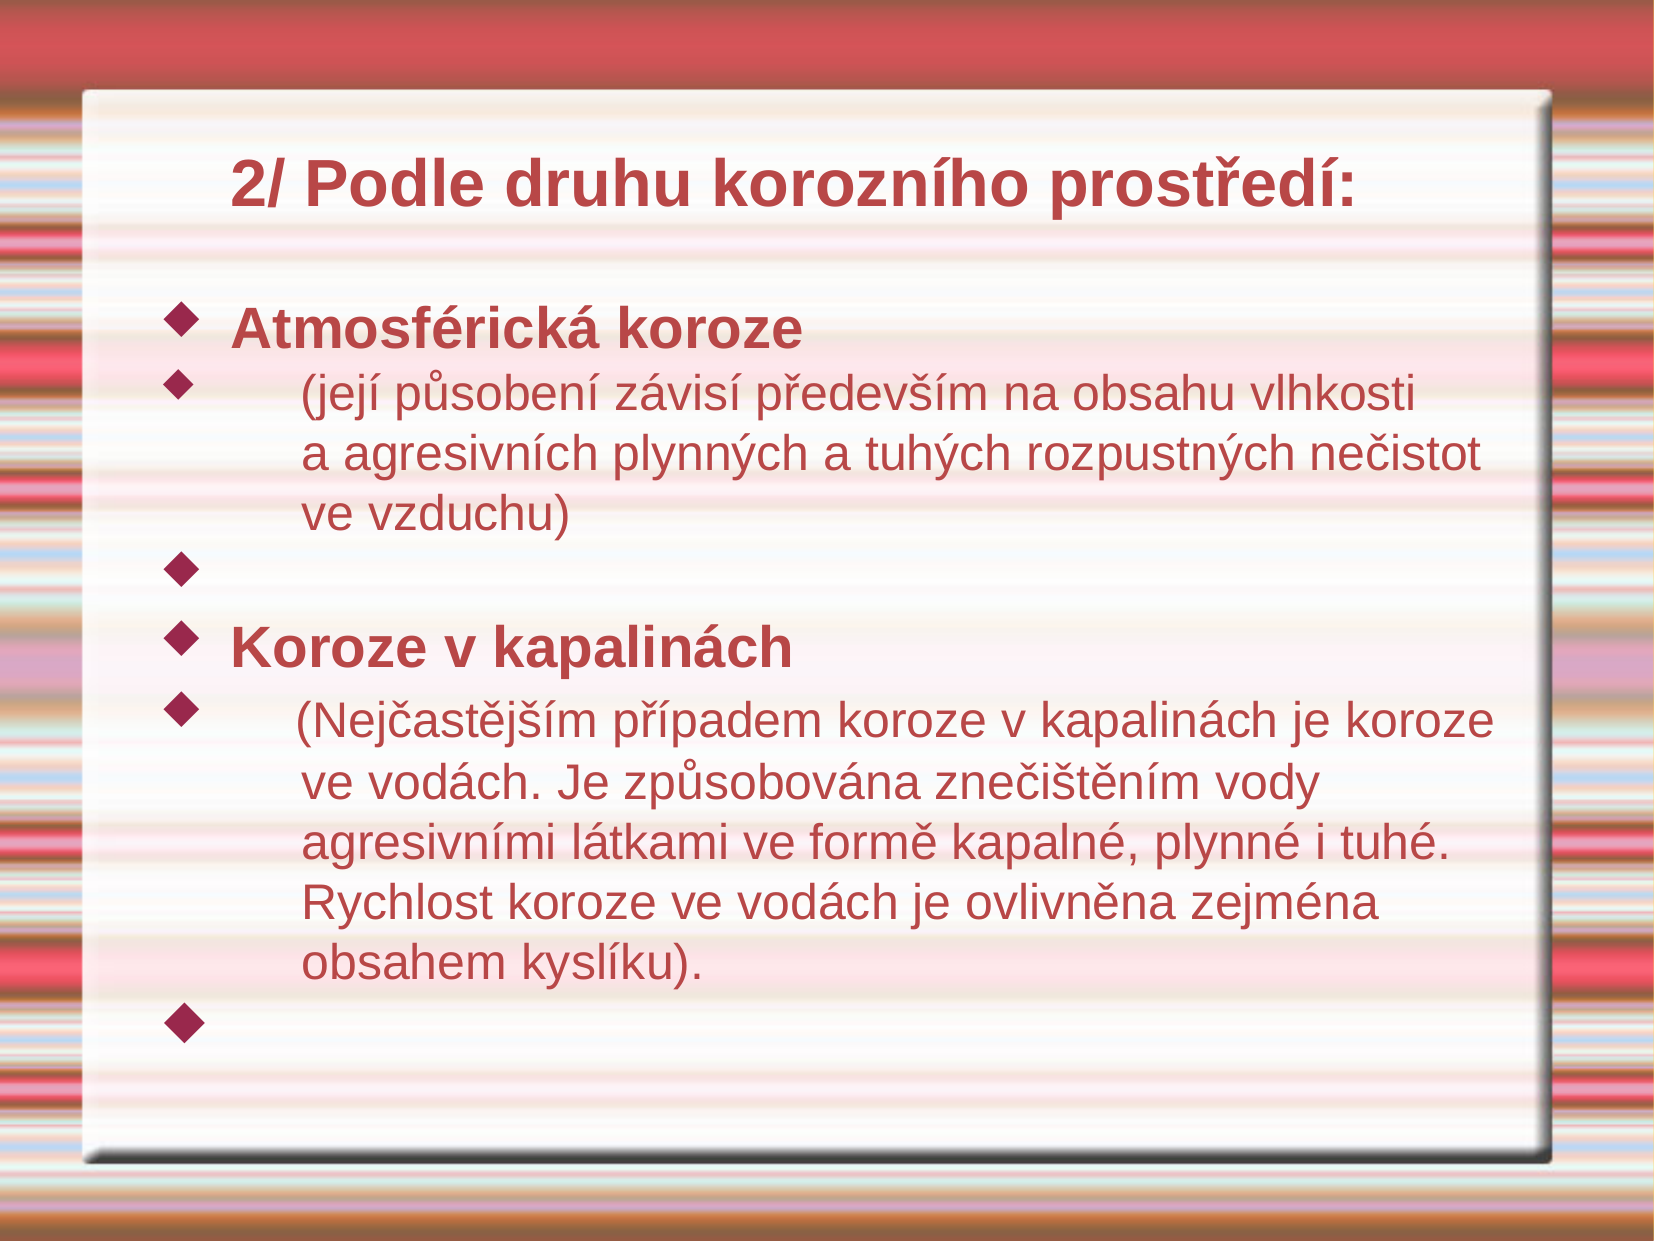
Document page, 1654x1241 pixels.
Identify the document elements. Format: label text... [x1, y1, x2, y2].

list 2/ Podle druhu korozního prostředí: Atmosférická koroze (její působení závisí především na obsahu vlhkosti a agresivních plynných a tuhých rozpustných nečistot ve vzduchu) Koroze v kapalinách (Nejčastějším případem koroze v kapalinách je koroze ve vodách. Je způsobována znečištěním vody agresivními látkami ve formě kapalné, plynné i tuhé. Rychlost koroze ve vodách je ovlivněna zejména obsahem kyslíku). [136, 140, 1518, 1211]
